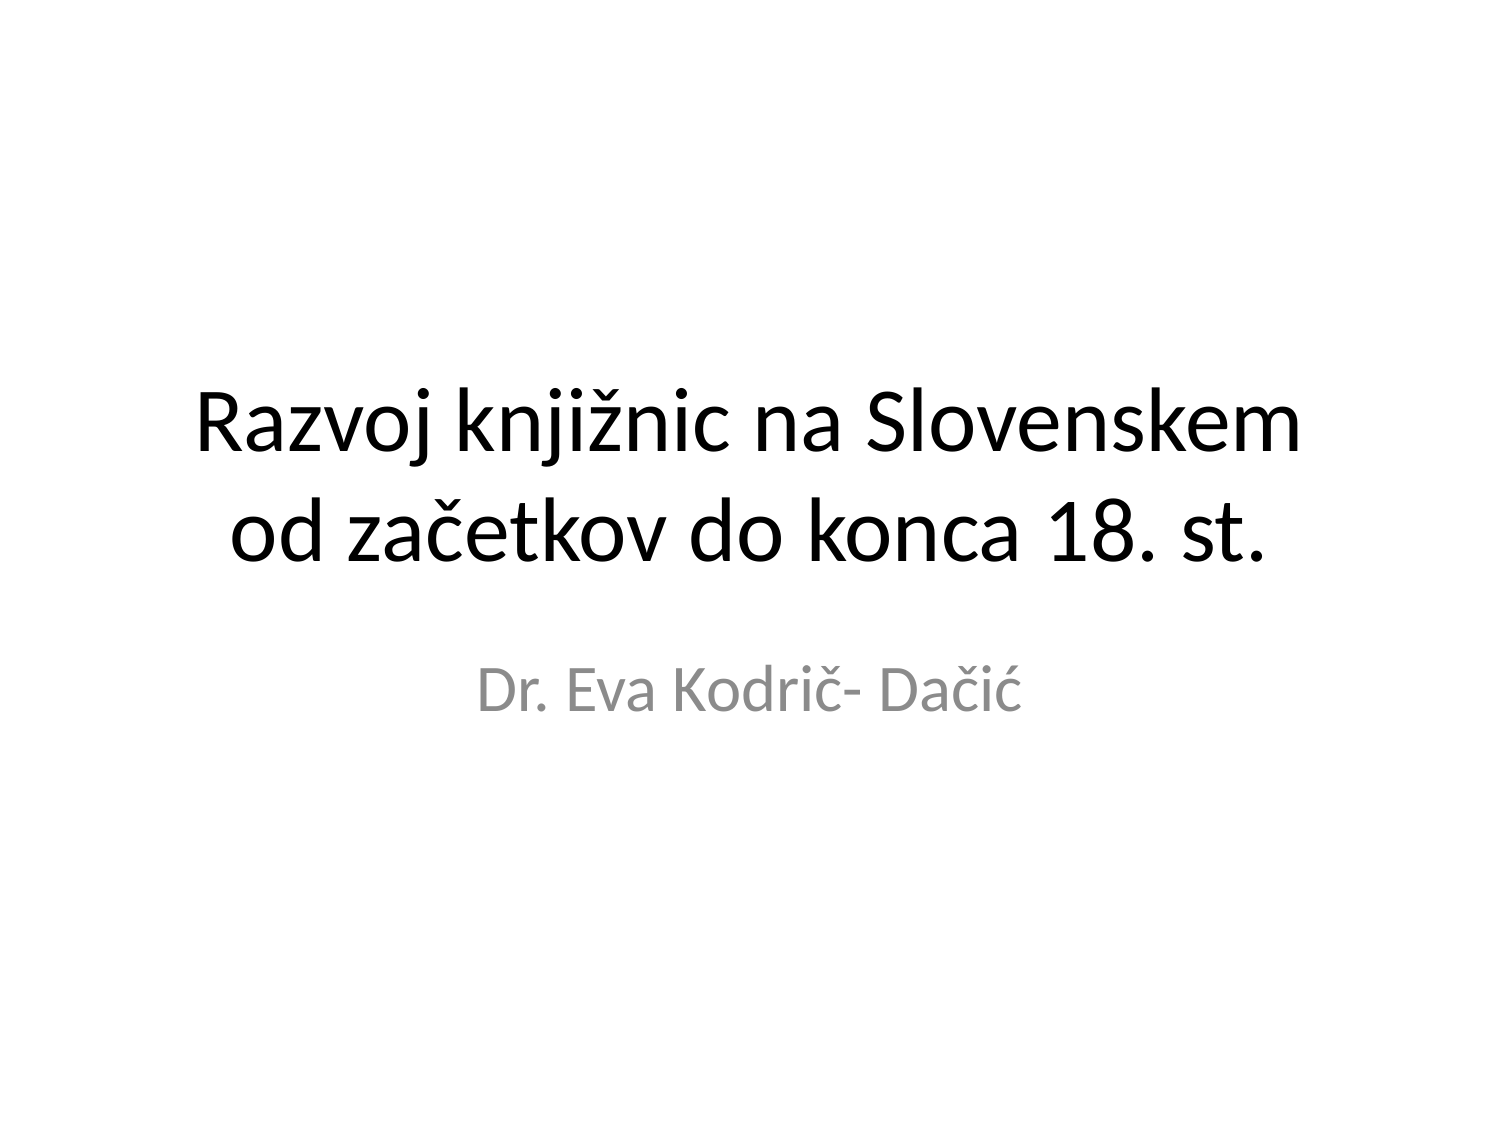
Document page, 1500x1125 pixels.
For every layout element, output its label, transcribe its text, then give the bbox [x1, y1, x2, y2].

subtitle Dr. Eva Kodrič- Dačić [225, 637, 1275, 925]
title Razvoj knjižnic na Slovenskem od začetkov do konca 18. st. [112, 349, 1388, 591]
